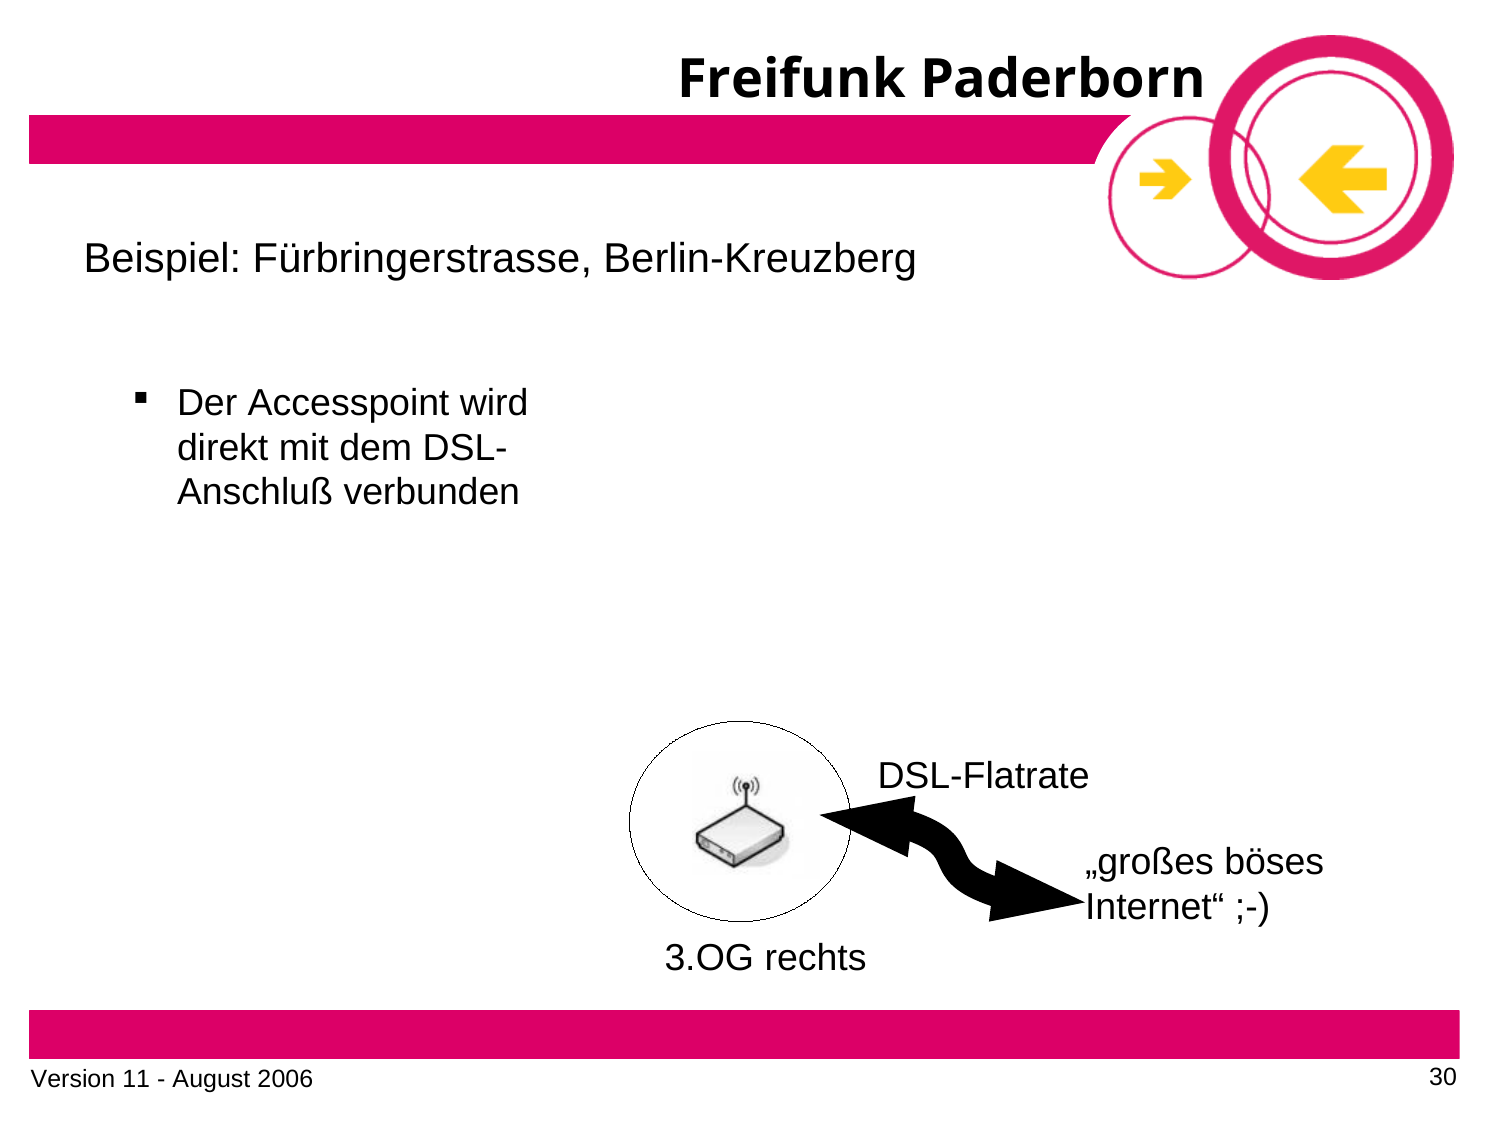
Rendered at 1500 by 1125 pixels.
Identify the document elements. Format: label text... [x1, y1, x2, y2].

text_box „großes böses Internet“ ;-) [1085, 837, 1360, 968]
text_box Der Accesspoint wird direkt mit dem DSL-Anschluß verbunden [102, 299, 548, 880]
text_box Beispiel: Fürbringerstrasse, Berlin-Kreuzberg [83, 231, 1224, 303]
picture [692, 751, 820, 879]
picture [1107, 35, 1454, 280]
text_box DSL-Flatrate [877, 751, 1090, 799]
text_box 3.OG rechts [664, 933, 897, 997]
